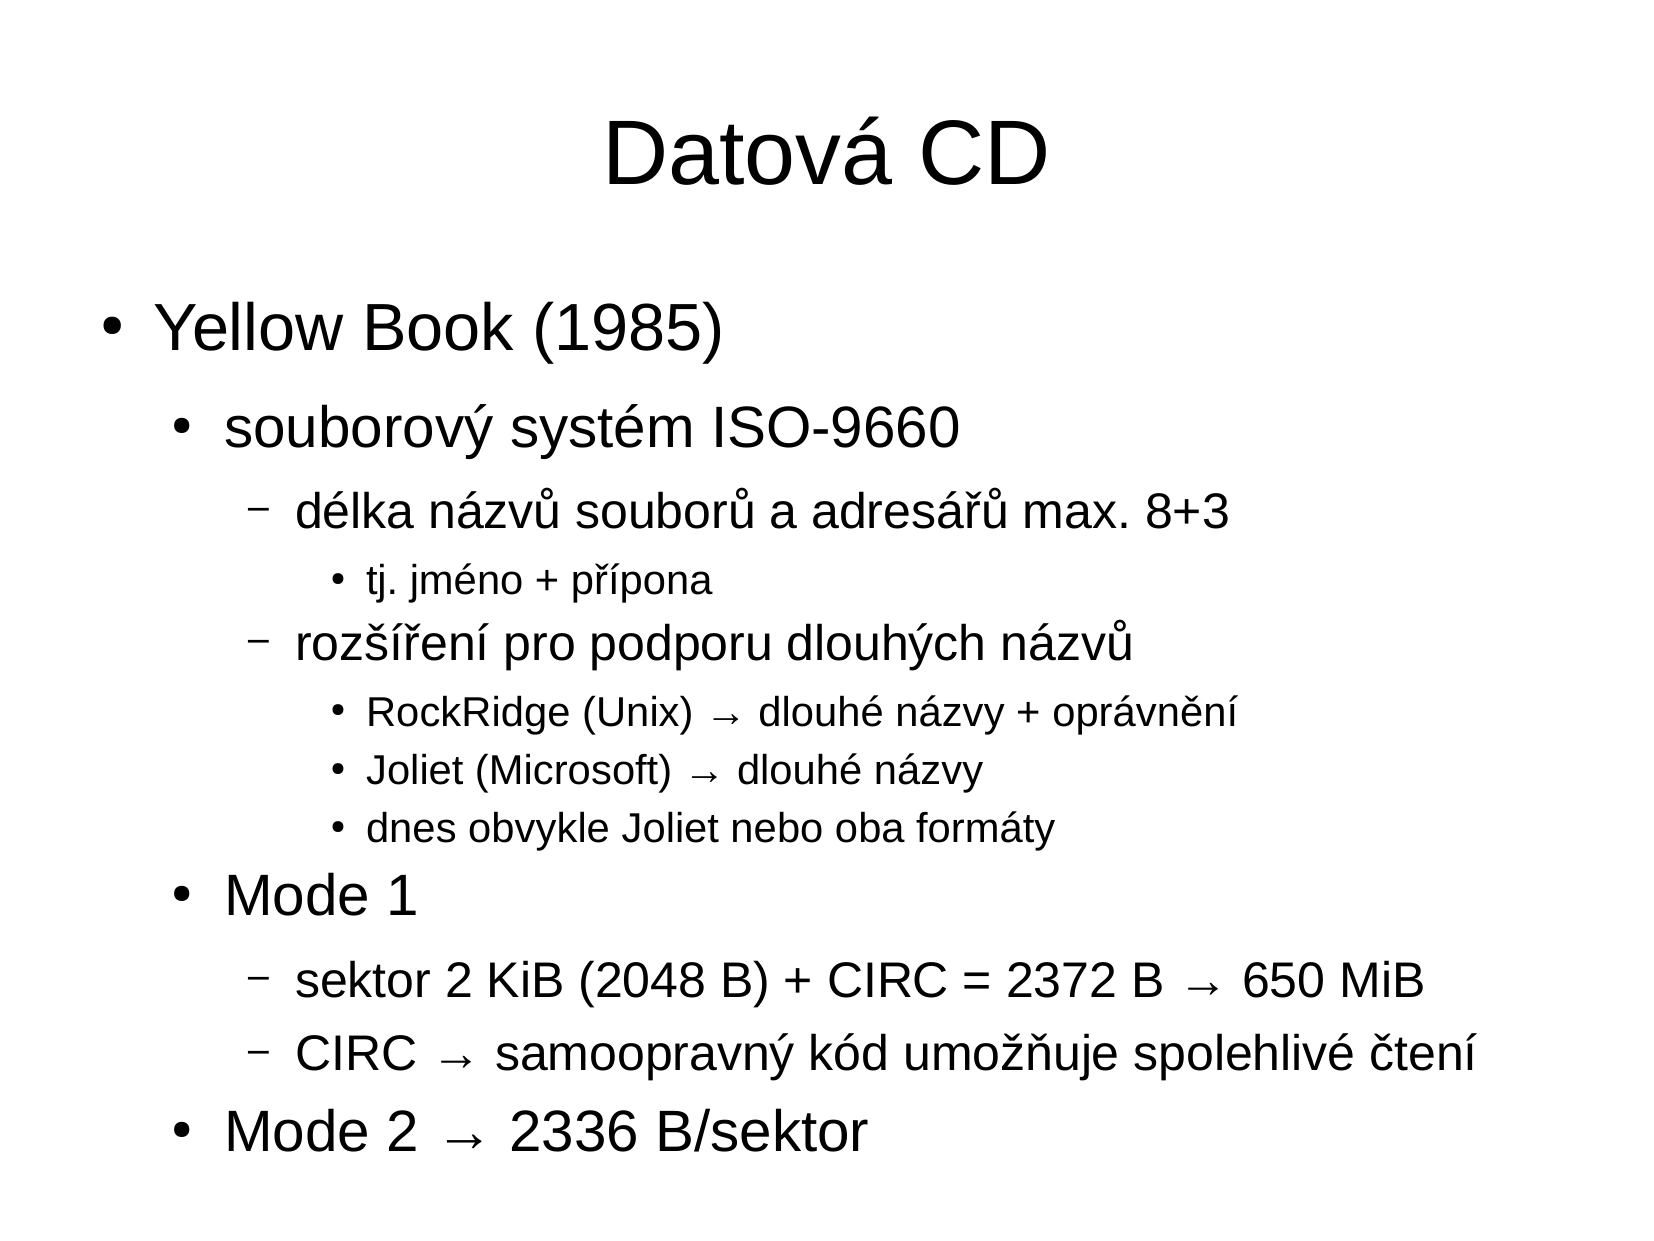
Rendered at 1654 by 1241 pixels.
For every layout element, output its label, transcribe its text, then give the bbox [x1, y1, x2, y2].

list Yellow Book (1985) souborový systém ISO-9660 délka názvů souborů a adresářů max. 8+3 tj. jméno + přípona rozšíření pro podporu dlouhých názvů RockRidge (Unix) → dlouhé názvy + oprávnění Joliet (Microsoft) → dlouhé názvy dnes obvykle Joliet nebo oba formáty Mode 1 sektor 2 KiB (2048 B) + CIRC = 2372 B → 650 MiB CIRC → samoopravný kód umožňuje spolehlivé čtení Mode 2 → 2336 B/sektor [82, 290, 1571, 1164]
title Datová CD [82, 56, 1571, 250]
